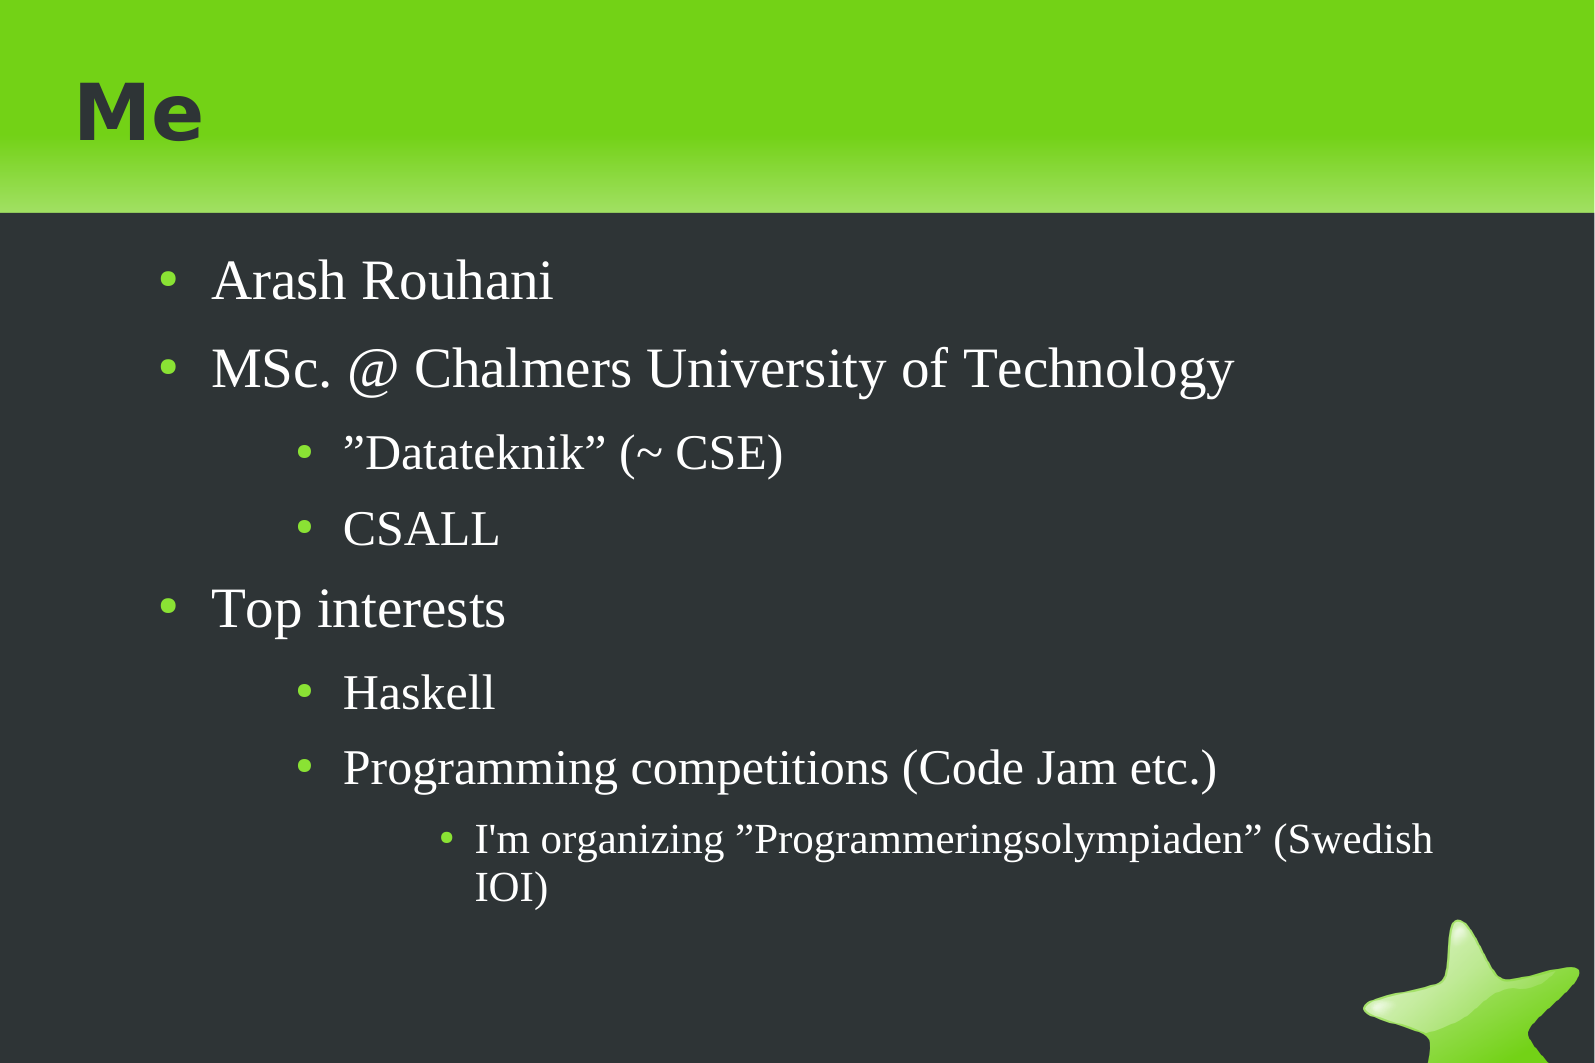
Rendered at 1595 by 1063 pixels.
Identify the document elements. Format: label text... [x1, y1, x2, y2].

picture [0, 0, 1595, 1063]
title Me [74, 31, 1510, 197]
list Arash Rouhani MSc. @ Chalmers University of Technology ”Datateknik” (~ CSE) CSALL Top interests Haskell Programming competitions (Code Jam etc.) I'm organizing ”Programmeringsolympiaden” (Swedish IOI) [79, 248, 1515, 1043]
